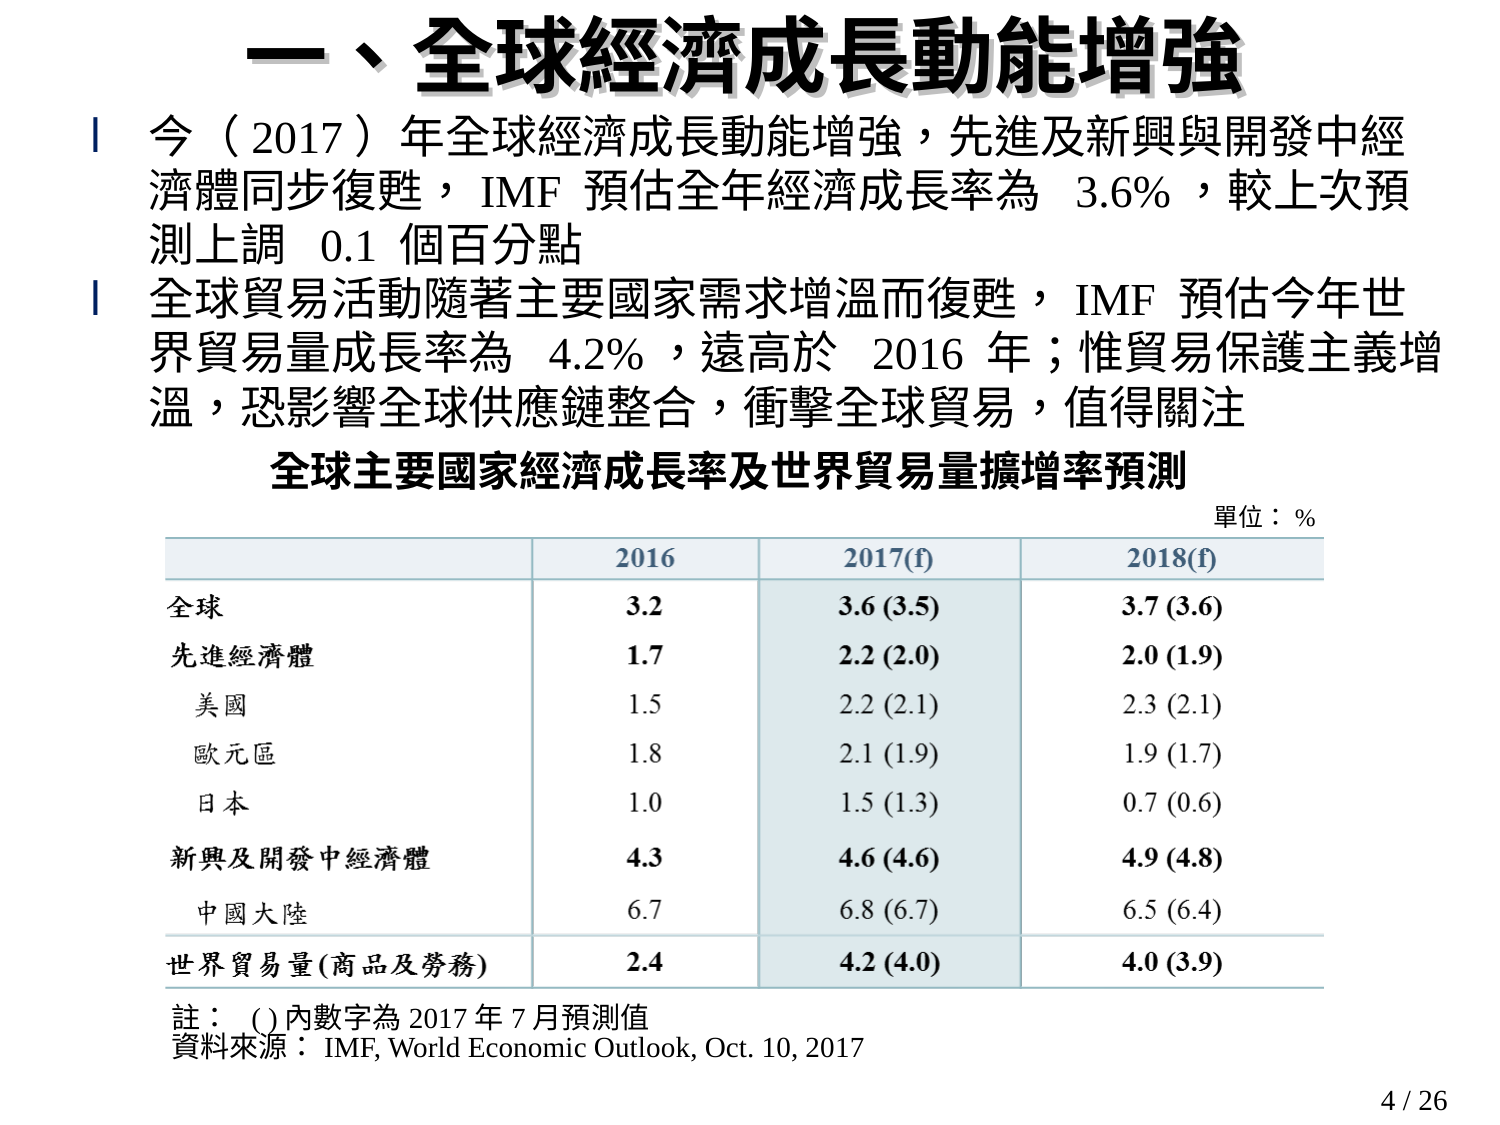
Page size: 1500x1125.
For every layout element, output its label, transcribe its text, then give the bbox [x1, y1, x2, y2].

text_box 一、全球經濟成長動能增強 [17, 0, 1471, 102]
text_box 今（2017）年全球經濟成長動能增強，先進及新興與開發中經 濟體同步復甦，IMF 預估全年經濟成長率為 3.6%，較上次預 測上調 0.1 個百分點 全球貿易活動隨著主要國家需求增溫而復甦，IMF 預估今年世 界貿易量成長率為 4.2%，遠高於 2016 年；惟貿易保護主義增 溫，恐影響全球供應鏈整合，衝擊全球貿易，值得關注 [52, 102, 1471, 504]
text_box 全球主要國家經濟成長率及世界貿易量擴增率預測 [68, 437, 1388, 504]
text_box 註： ( )內數字為2017年7月預測值 資料來源：IMF, World Economic Outlook, Oct. 10, 2017 [155, 1001, 1491, 1072]
text_box 單位：% [1198, 493, 1345, 539]
picture [165, 530, 1324, 998]
